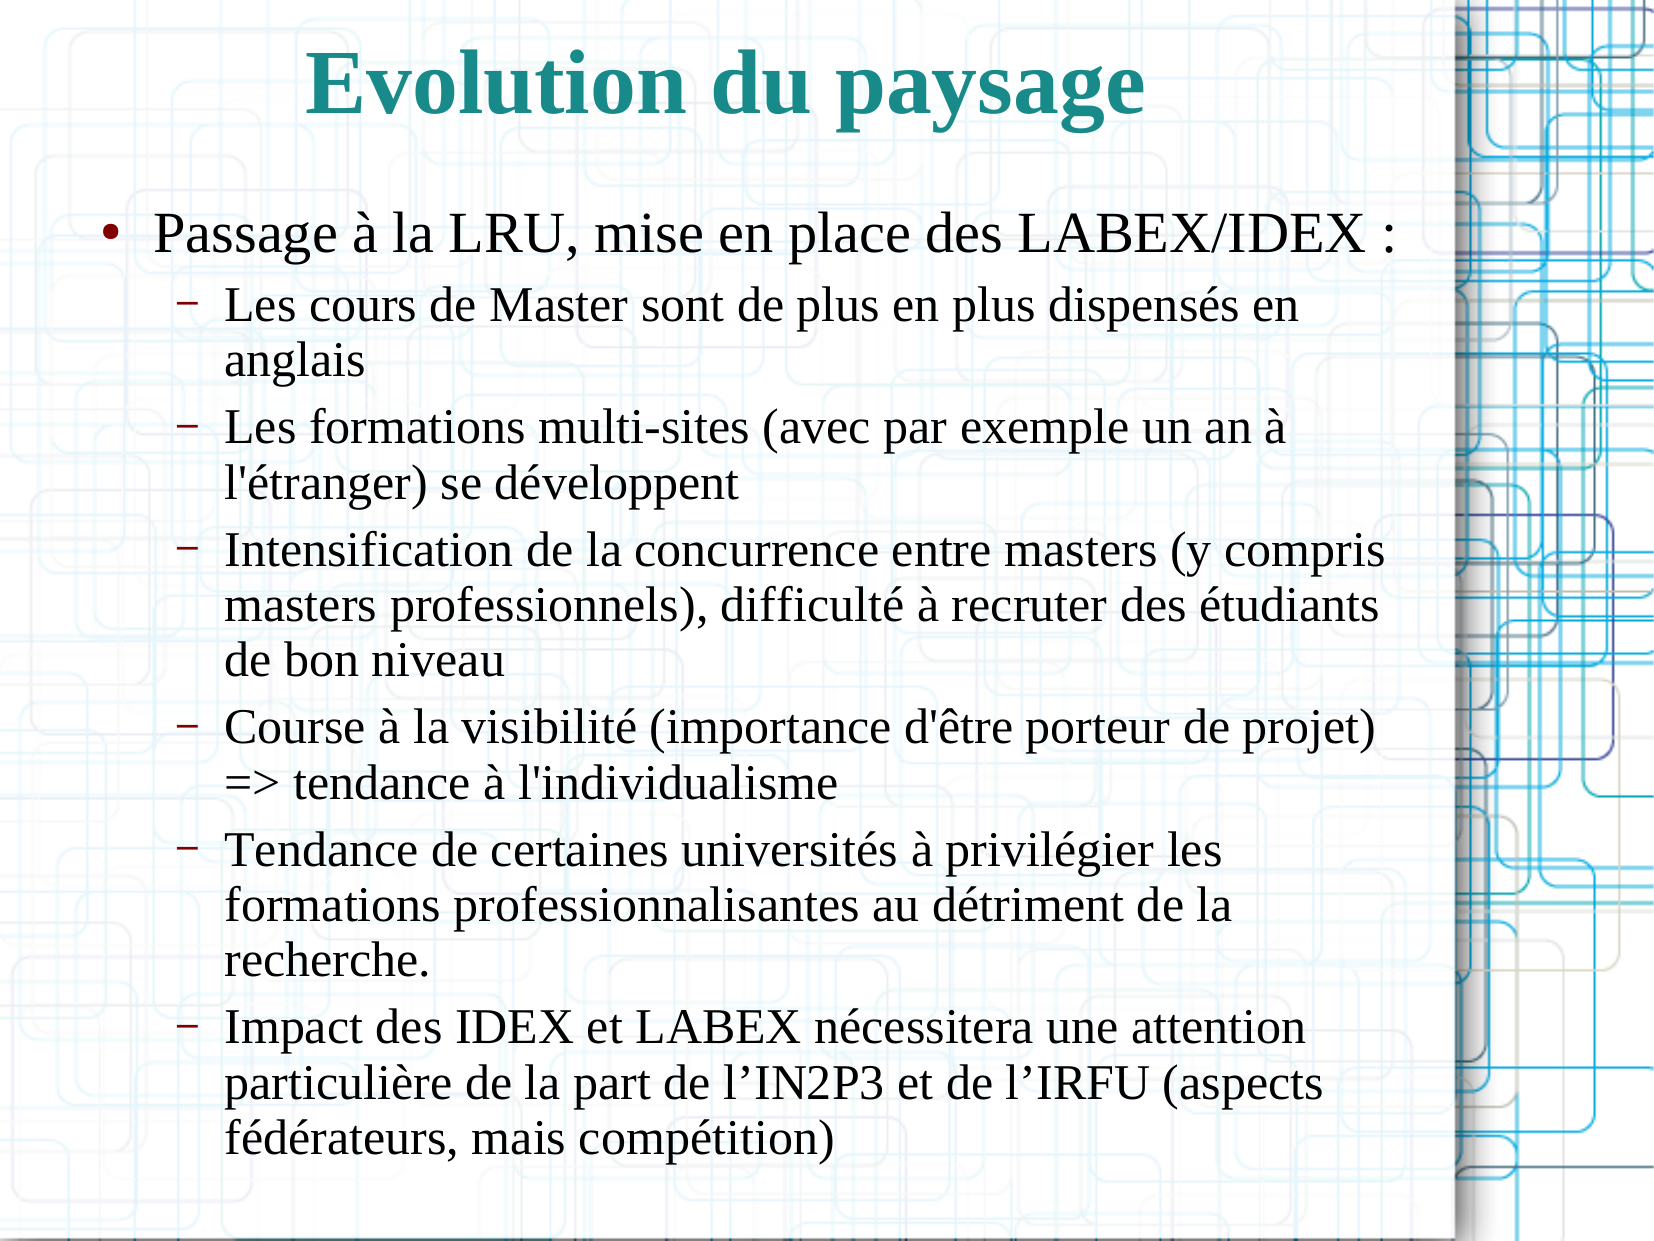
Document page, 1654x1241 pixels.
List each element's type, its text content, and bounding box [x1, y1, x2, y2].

list Passage à la LRU, mise en place des LABEX/IDEX : Les cours de Master sont de plus en plus dispensés en anglais Les formations multi-sites (avec par exemple un an à l'étranger) se développent Intensification de la concurrence entre masters (y compris masters professionnels), difficulté à recruter des étudiants de bon niveau Course à la visibilité (importance d'être porteur de projet) => tendance à l'individualisme Tendance de certaines universités à privilégier les formations professionnalisantes au détriment de la recherche. Impact des IDEX et LABEX nécessitera une attention particulière de la part de l’IN2P3 et de l’IRFU (aspects fédérateurs, mais compétition) [82, 200, 1418, 1193]
picture [0, 0, 1654, 1241]
title Evolution du paysage [0, 29, 1453, 136]
